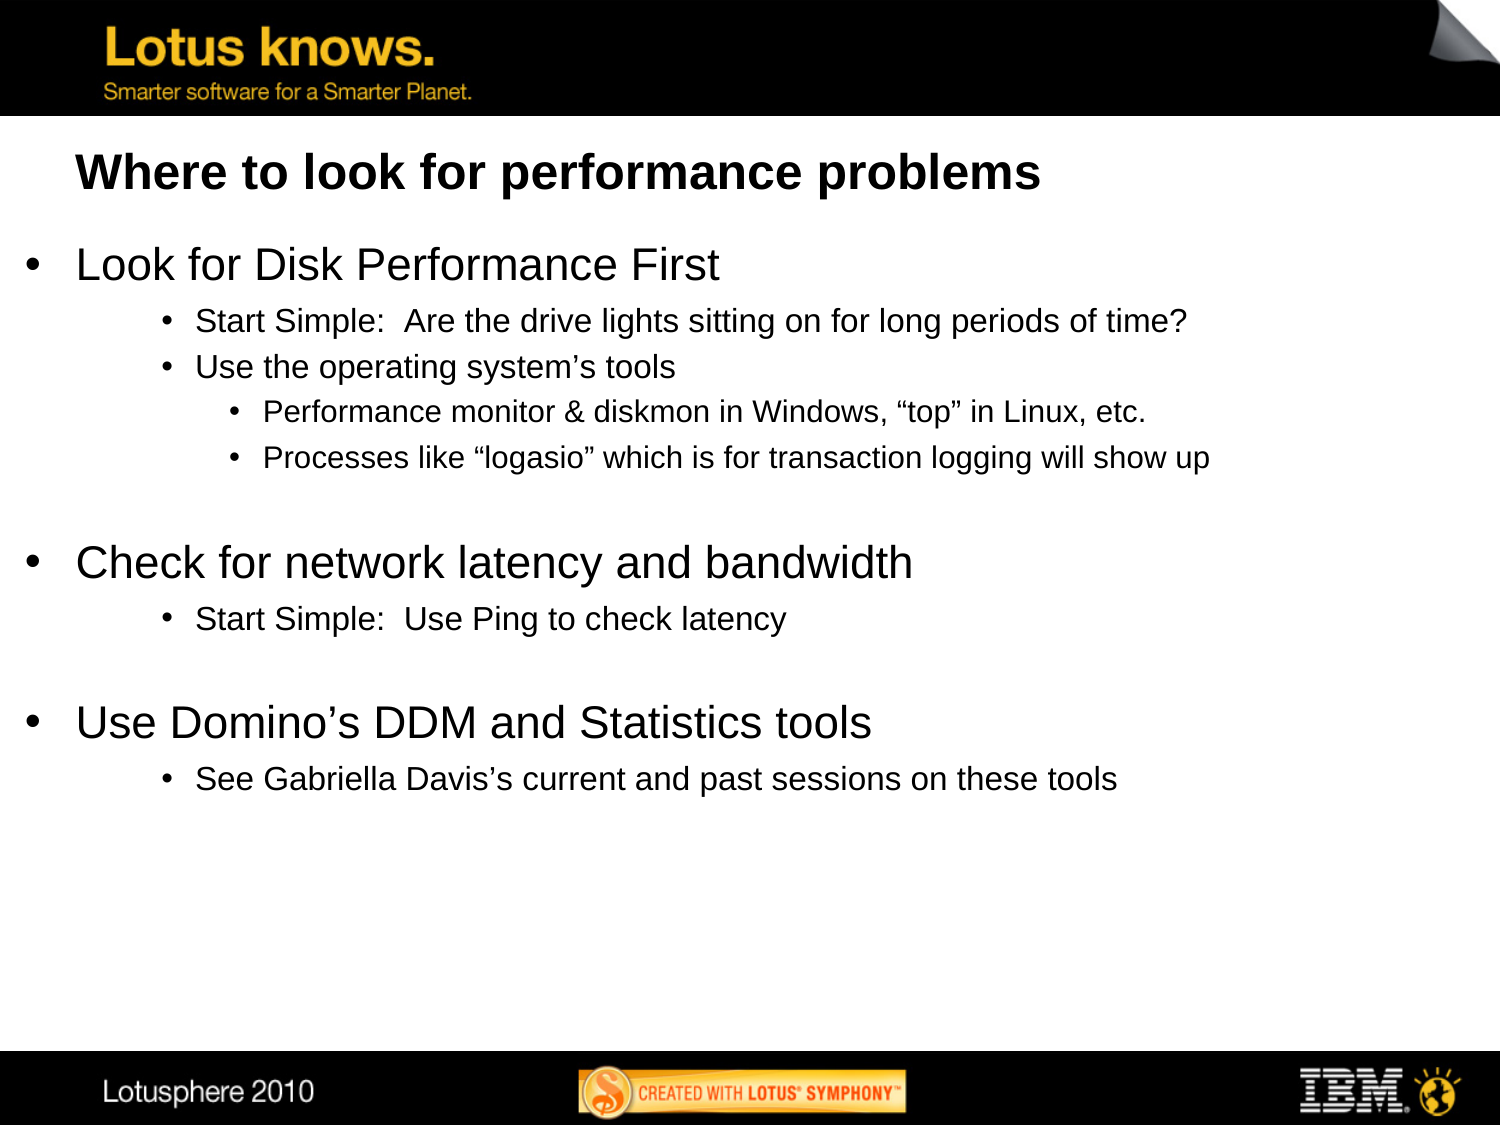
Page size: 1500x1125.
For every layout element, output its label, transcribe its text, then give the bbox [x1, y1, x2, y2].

picture [0, 1053, 1500, 1125]
title Where to look for performance problems [74, 137, 1475, 200]
picture [0, 0, 1500, 114]
list Look for Disk Performance First Start Simple: Are the drive lights sitting on for long periods of time? Use the operating system’s tools Performance monitor & diskmon in Windows, “top” in Linux, etc. Processes like “logasio” which is for transaction logging will show up Check for network latency and bandwidth Start Simple: Use Ping to check latency Use Domino’s DDM and Statistics tools See Gabriella Davis’s current and past sessions on these tools [24, 237, 1476, 1026]
